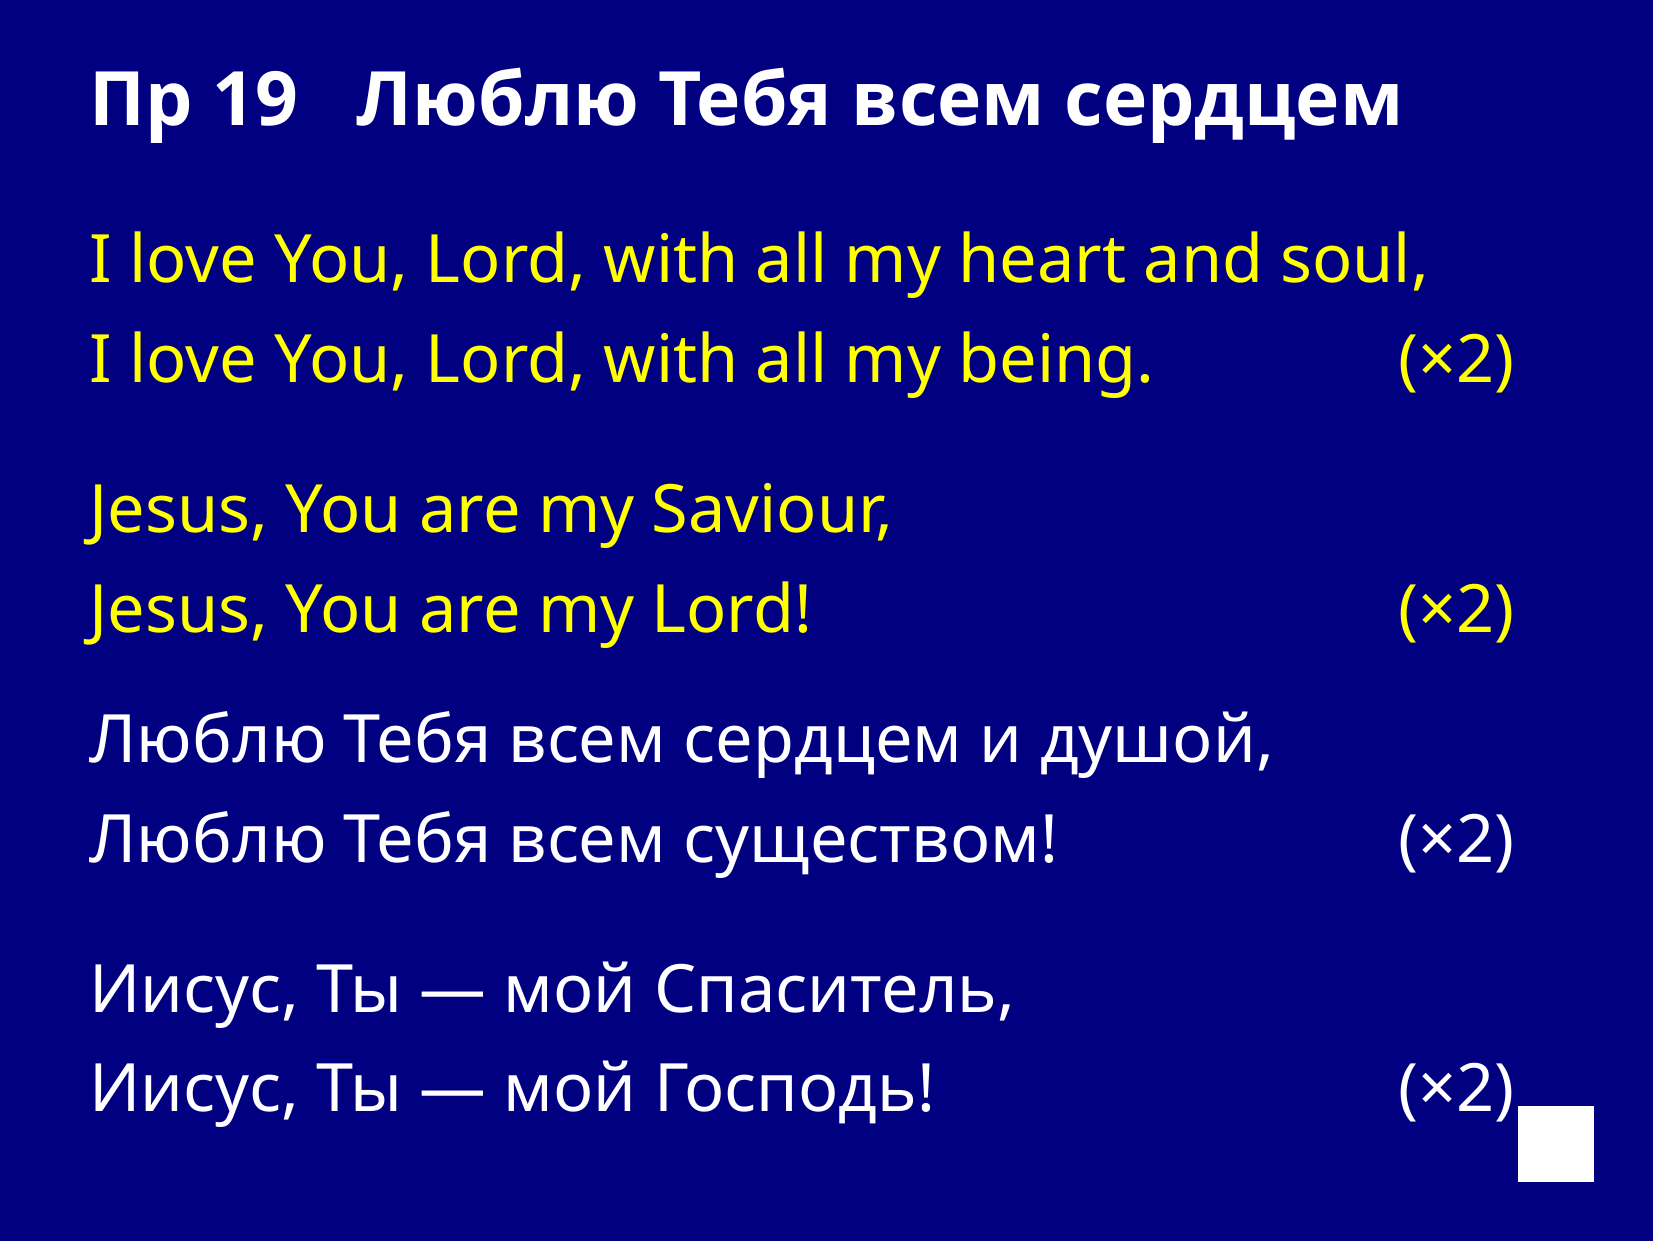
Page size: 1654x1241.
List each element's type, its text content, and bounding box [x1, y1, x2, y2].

text_box I love You, Lord, with all my heart and soul, I love You, Lord, with all my being. (×2) Jesus, You are my Saviour, Jesus, You are my Lord! (×2) [75, 151, 1653, 638]
text_box Пр 19 Люблю Тебя всем сердцем [75, 37, 1653, 151]
text_box Люблю Тебя всем сердцем и душой, Люблю Тебя всем существом! (×2) Иисус, Ты — мой Спаситель, Иисус, Ты — мой Господь! (×2) [75, 675, 1576, 1163]
text_box [1518, 1106, 1594, 1182]
